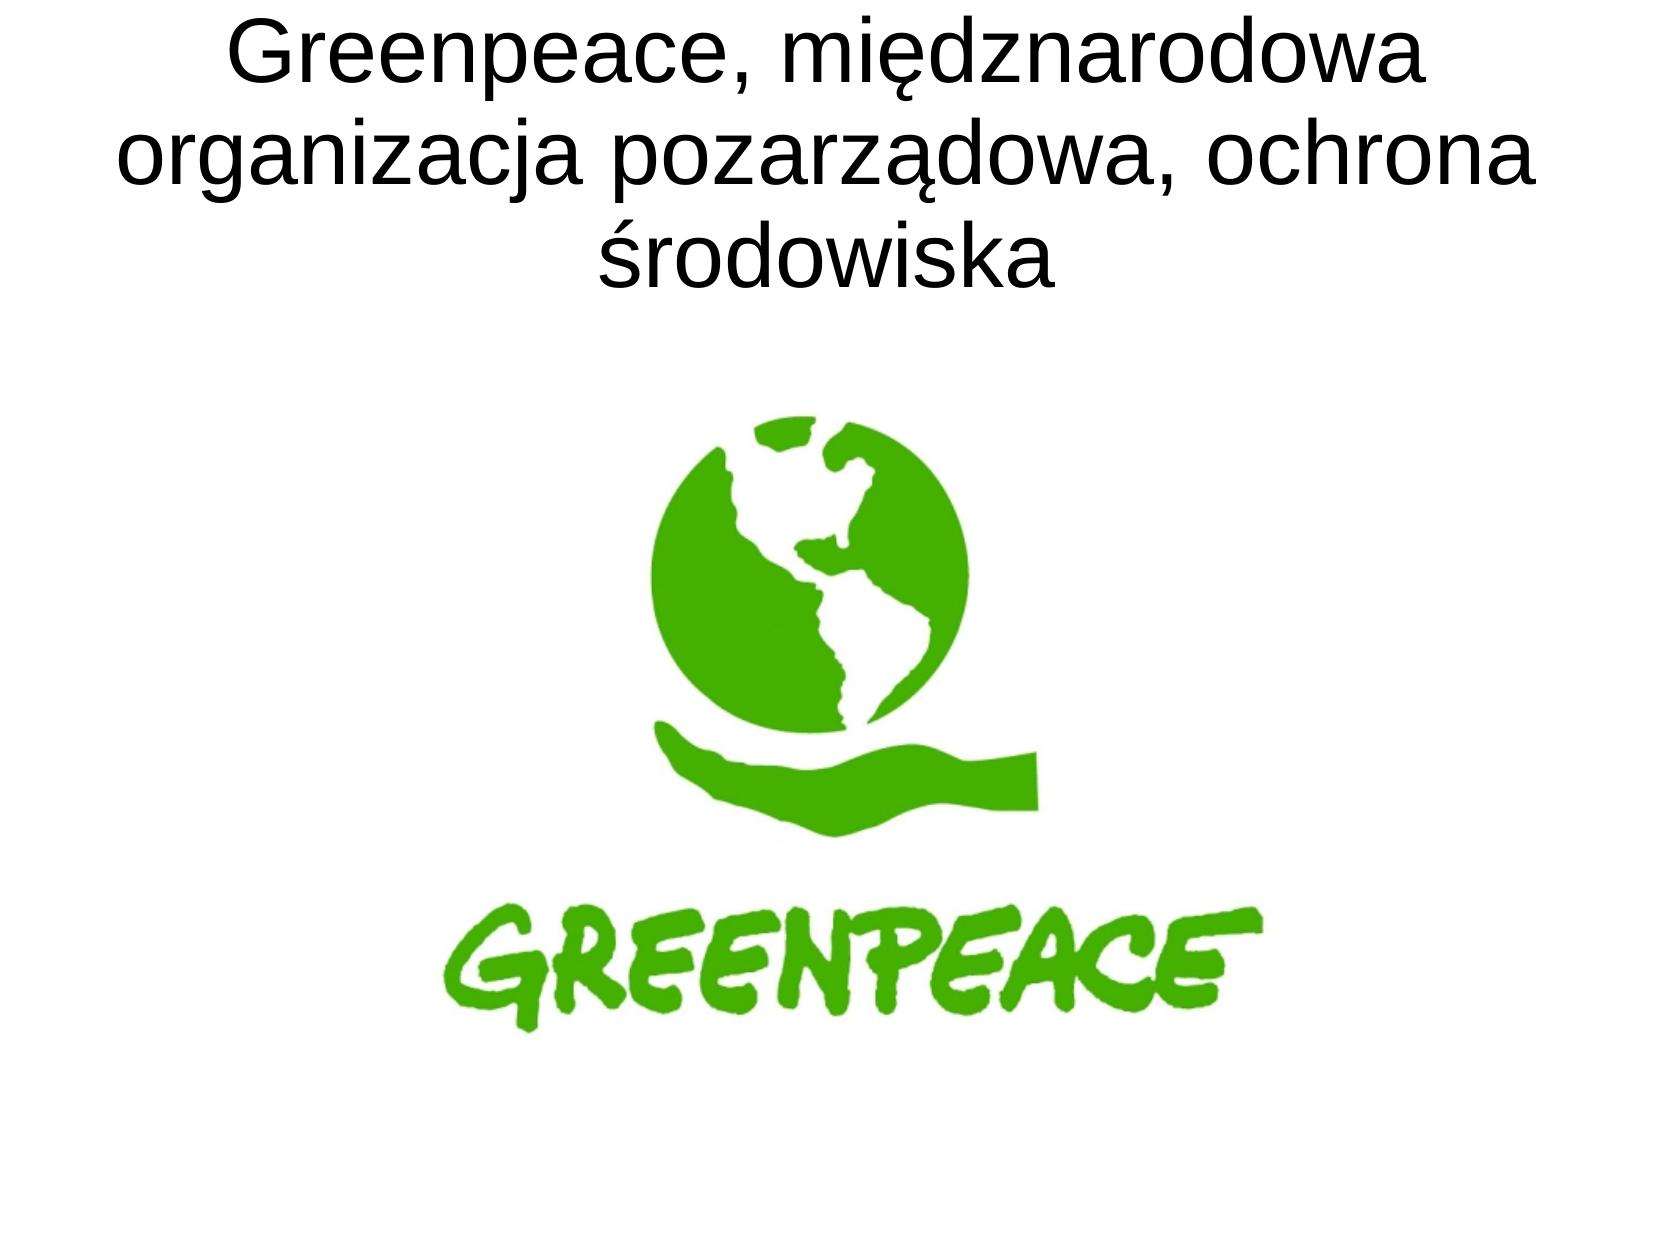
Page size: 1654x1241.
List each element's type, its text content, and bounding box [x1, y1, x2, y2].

picture [236, 318, 1409, 1101]
title Greenpeace, międznarodowa organizacja pozarządowa, ochrona środowiska [82, 0, 1571, 307]
